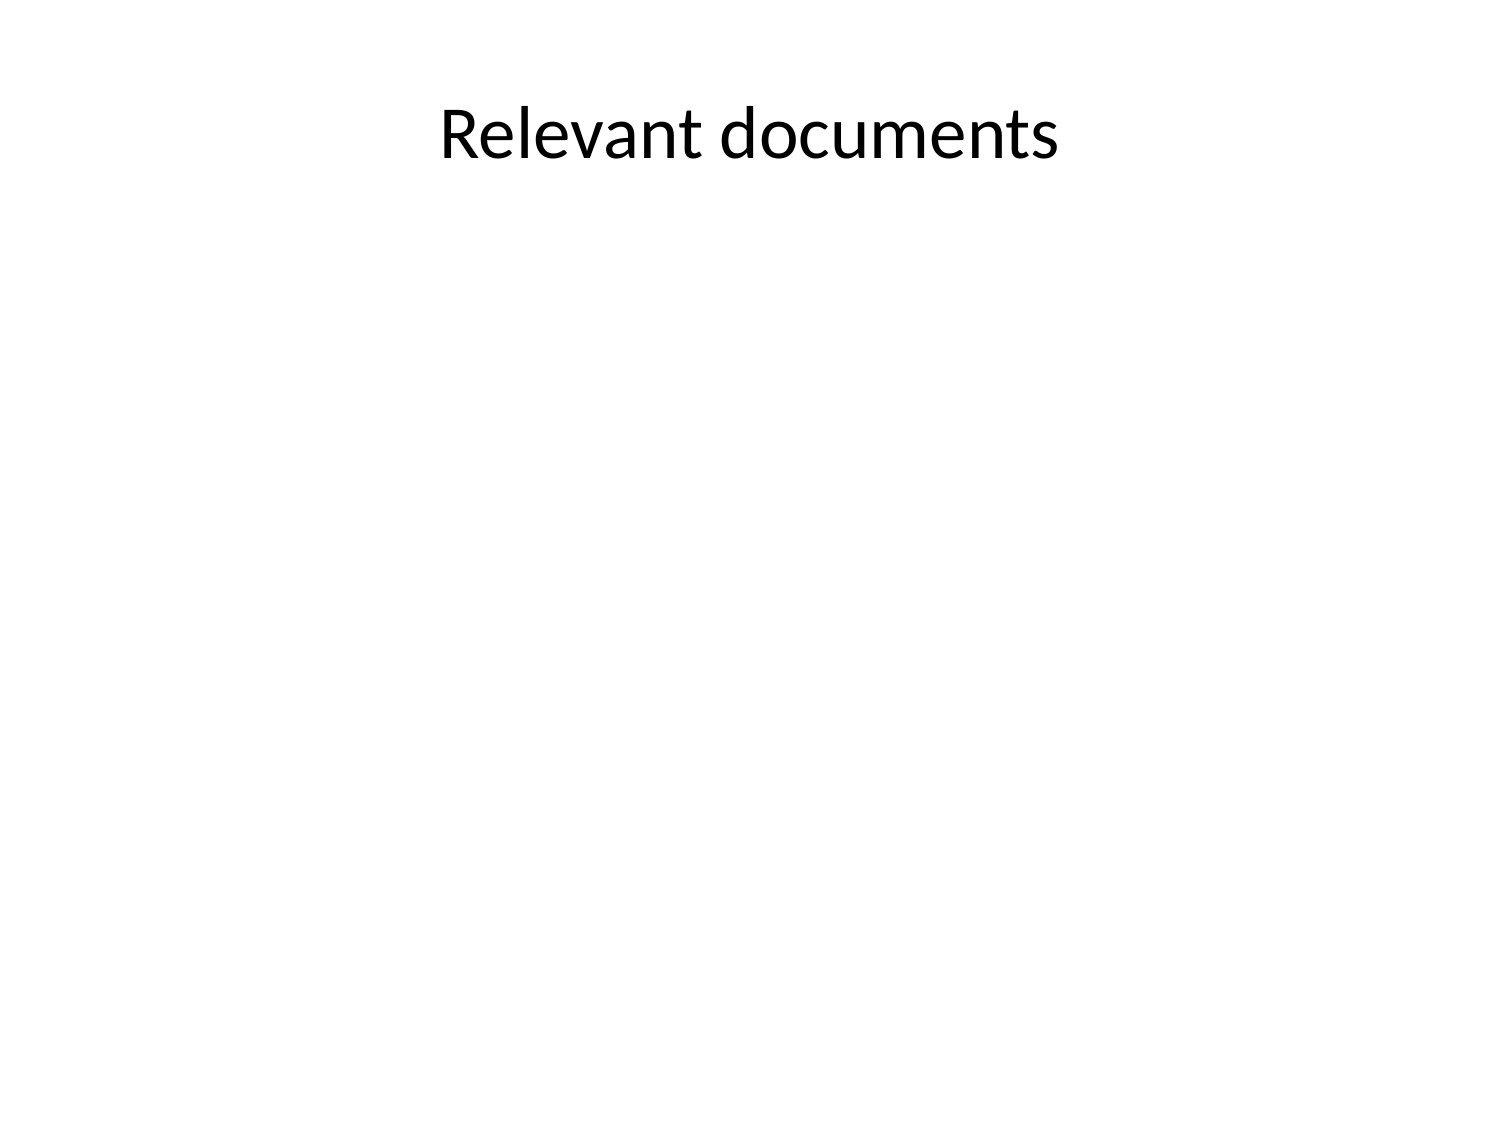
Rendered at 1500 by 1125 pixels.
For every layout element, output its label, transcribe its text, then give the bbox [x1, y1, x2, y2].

title Relevant documents [112, 18, 1388, 260]
